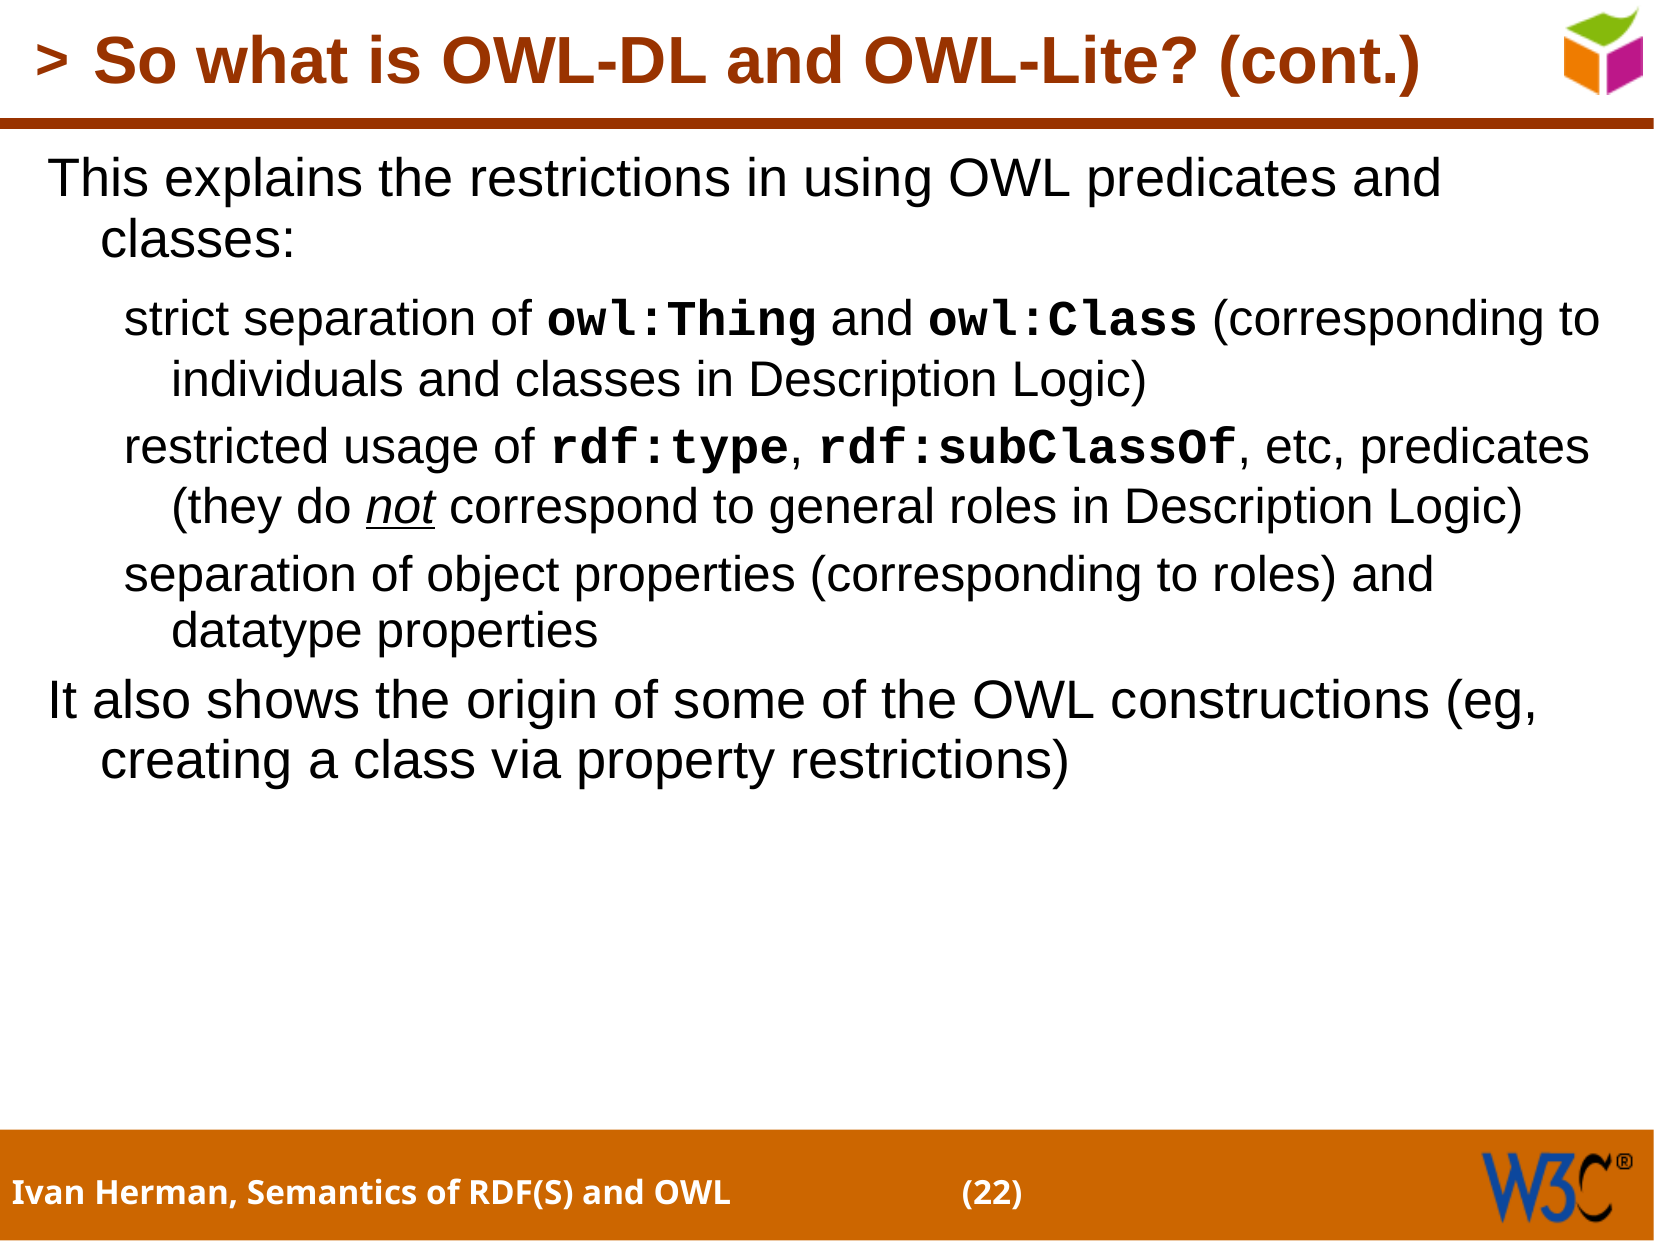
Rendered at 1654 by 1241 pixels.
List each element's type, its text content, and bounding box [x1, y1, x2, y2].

picture [1564, 5, 1643, 95]
list This explains the restrictions in using OWL predicates and classes: strict separation of owl:Thing and owl:Class (corresponding to individuals and classes in Description Logic) restricted usage of rdf:type, rdf:subClassOf, etc, predicates (they do not correspond to general roles in Description Logic) separation of object properties (corresponding to roles) and datatype properties It also shows the origin of some of the OWL constructions (eg, creating a class via property restrictions) [29, 147, 1624, 1119]
title So what is OWL-DL and OWL-Lite? (cont.) [93, 7, 1493, 111]
picture [1477, 1149, 1639, 1228]
